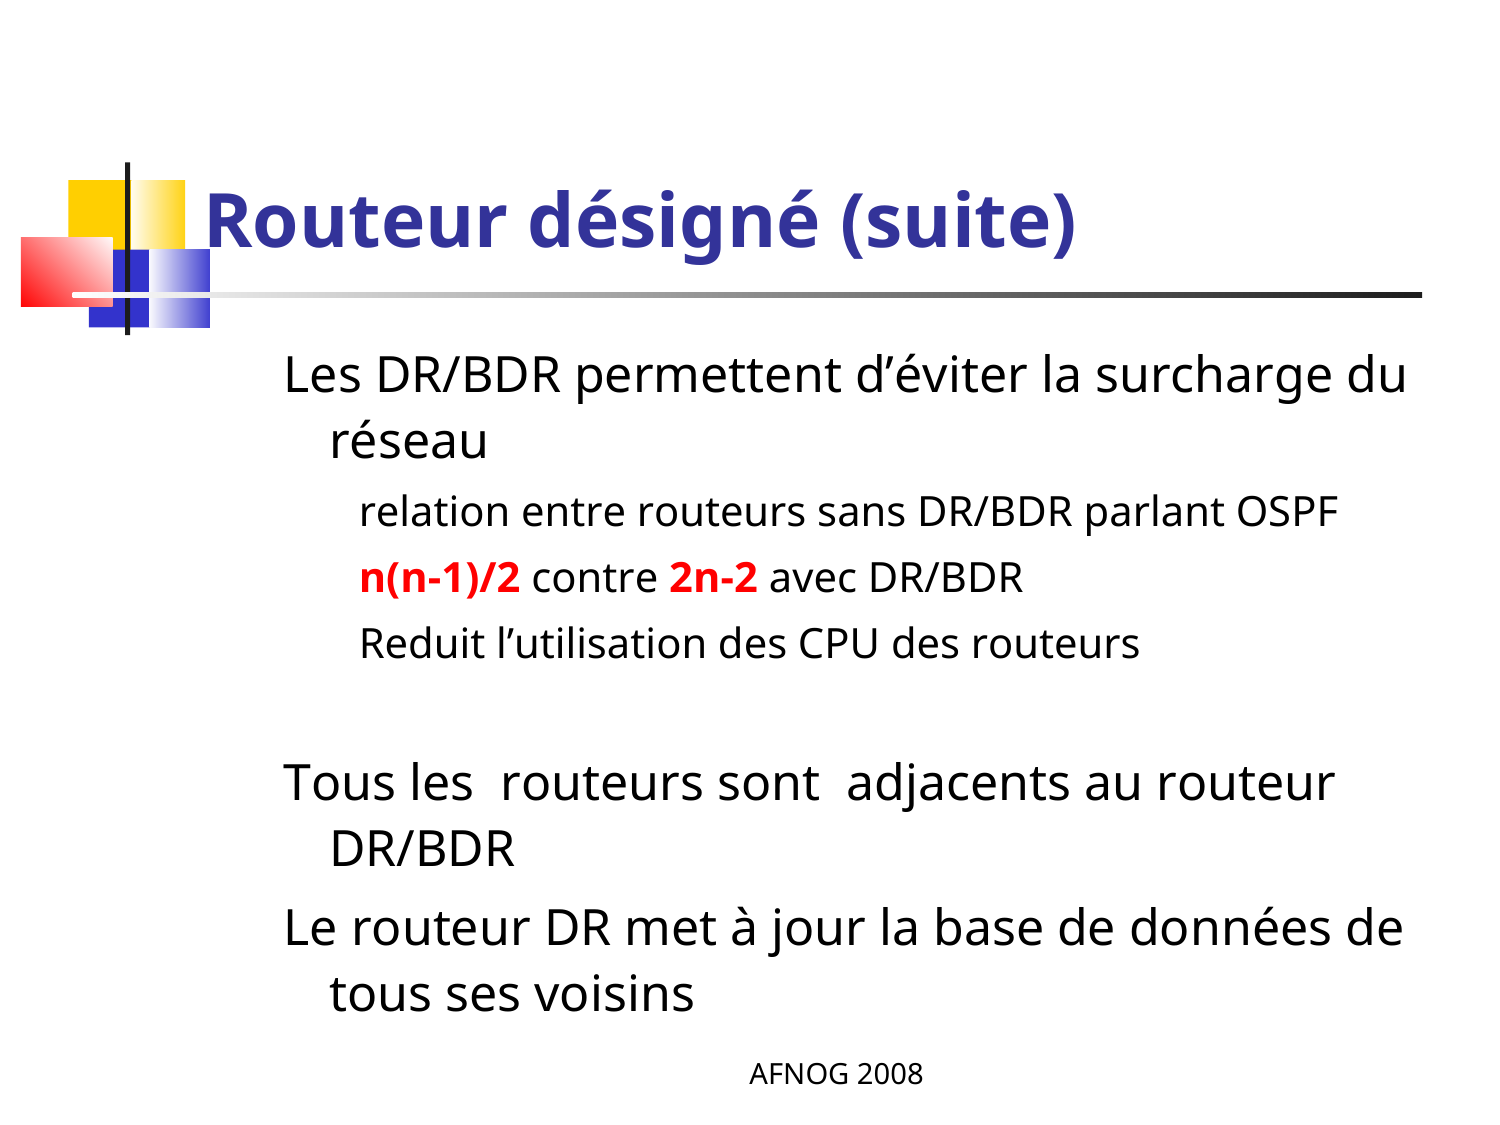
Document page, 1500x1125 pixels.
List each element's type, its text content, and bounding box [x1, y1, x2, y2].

title Routeur désigné (suite)‏ [188, 35, 1468, 276]
text_box AFNOG 2008 [599, 1071, 1074, 1099]
list Les DR/BDR permettent d’éviter la surcharge du réseau relation entre routeurs sans DR/BDR parlant OSPF n(n-1)/2 contre 2n-2 avec DR/BDR Reduit l’utilisation des CPU des routeurs Tous les routeurs sont adjacents au routeur DR/BDR Le routeur DR met à jour la base de données de tous ses voisins [193, 330, 1447, 1071]
